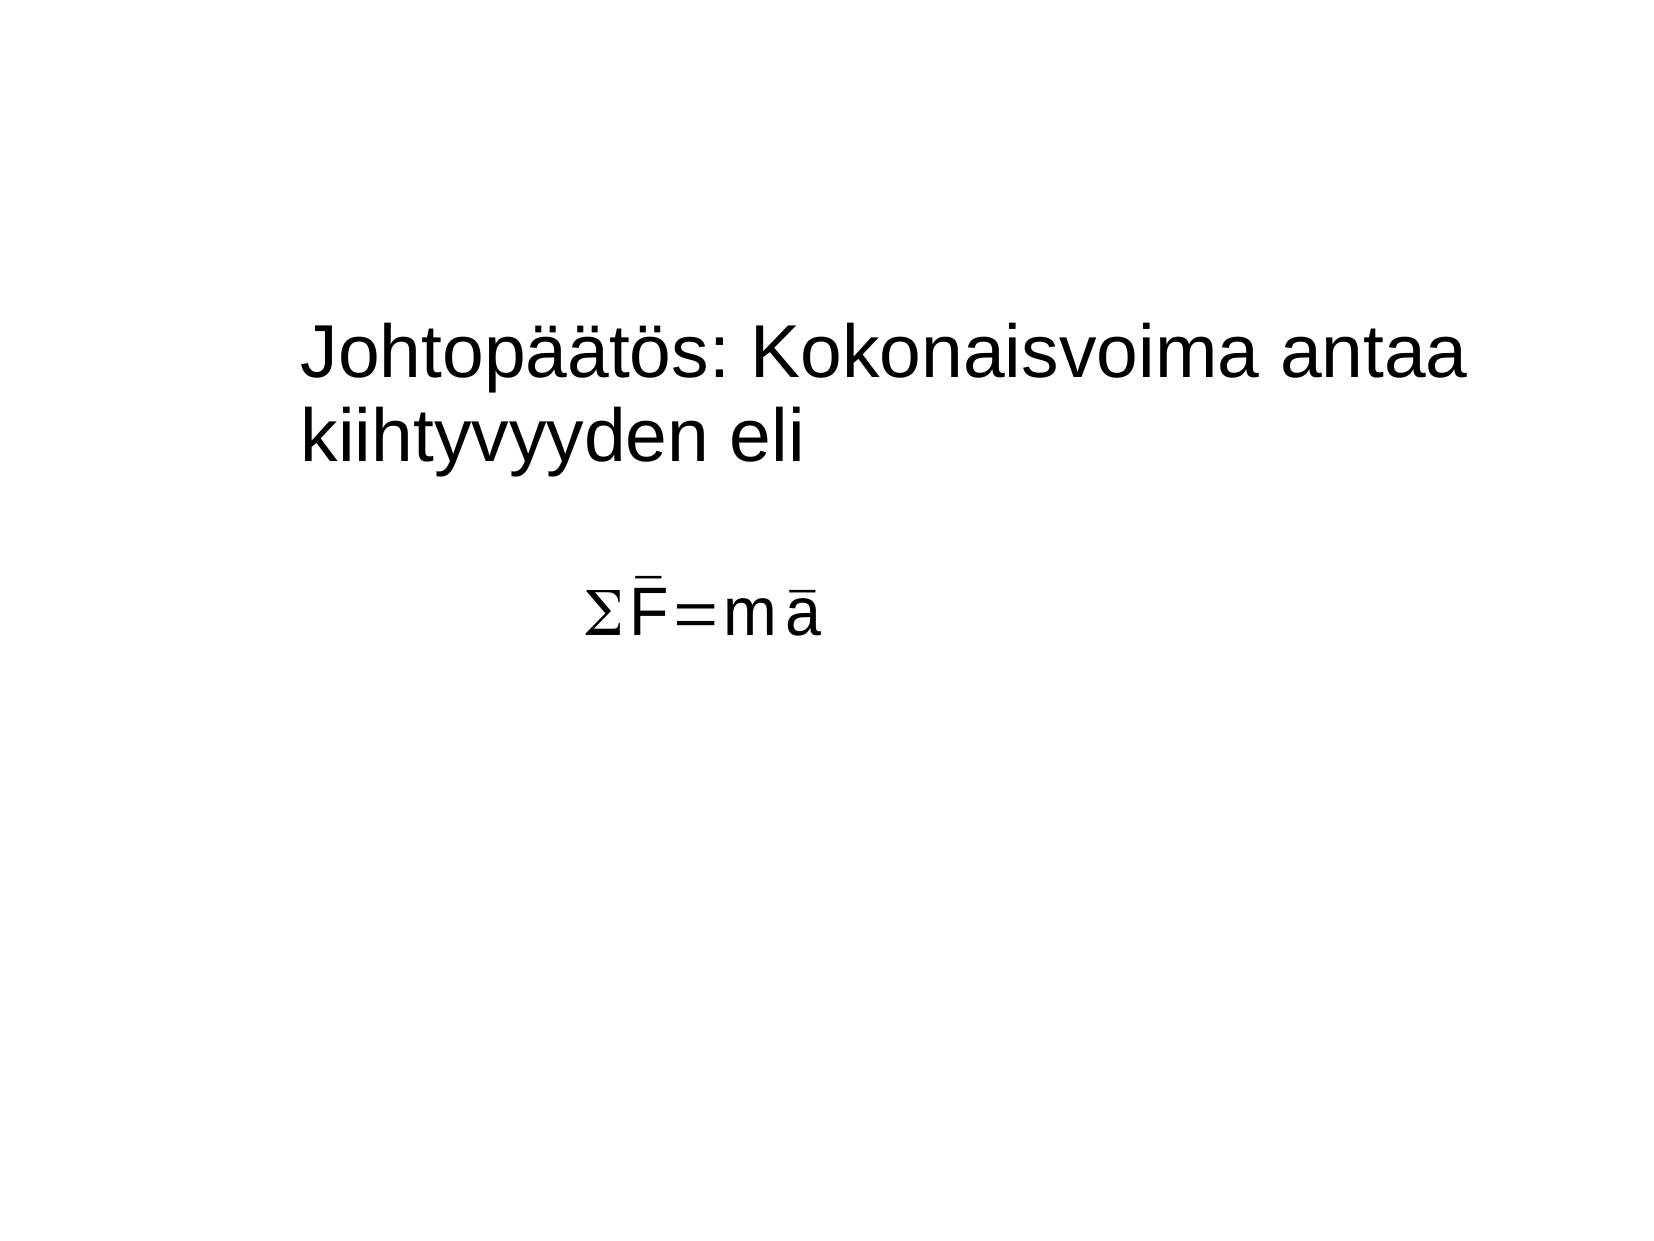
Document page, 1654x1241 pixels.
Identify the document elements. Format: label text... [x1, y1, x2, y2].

text_box Johtopäätös: Kokonaisvoima antaa kiihtyvyyden eli [285, 303, 1504, 653]
chart [577, 573, 827, 650]
